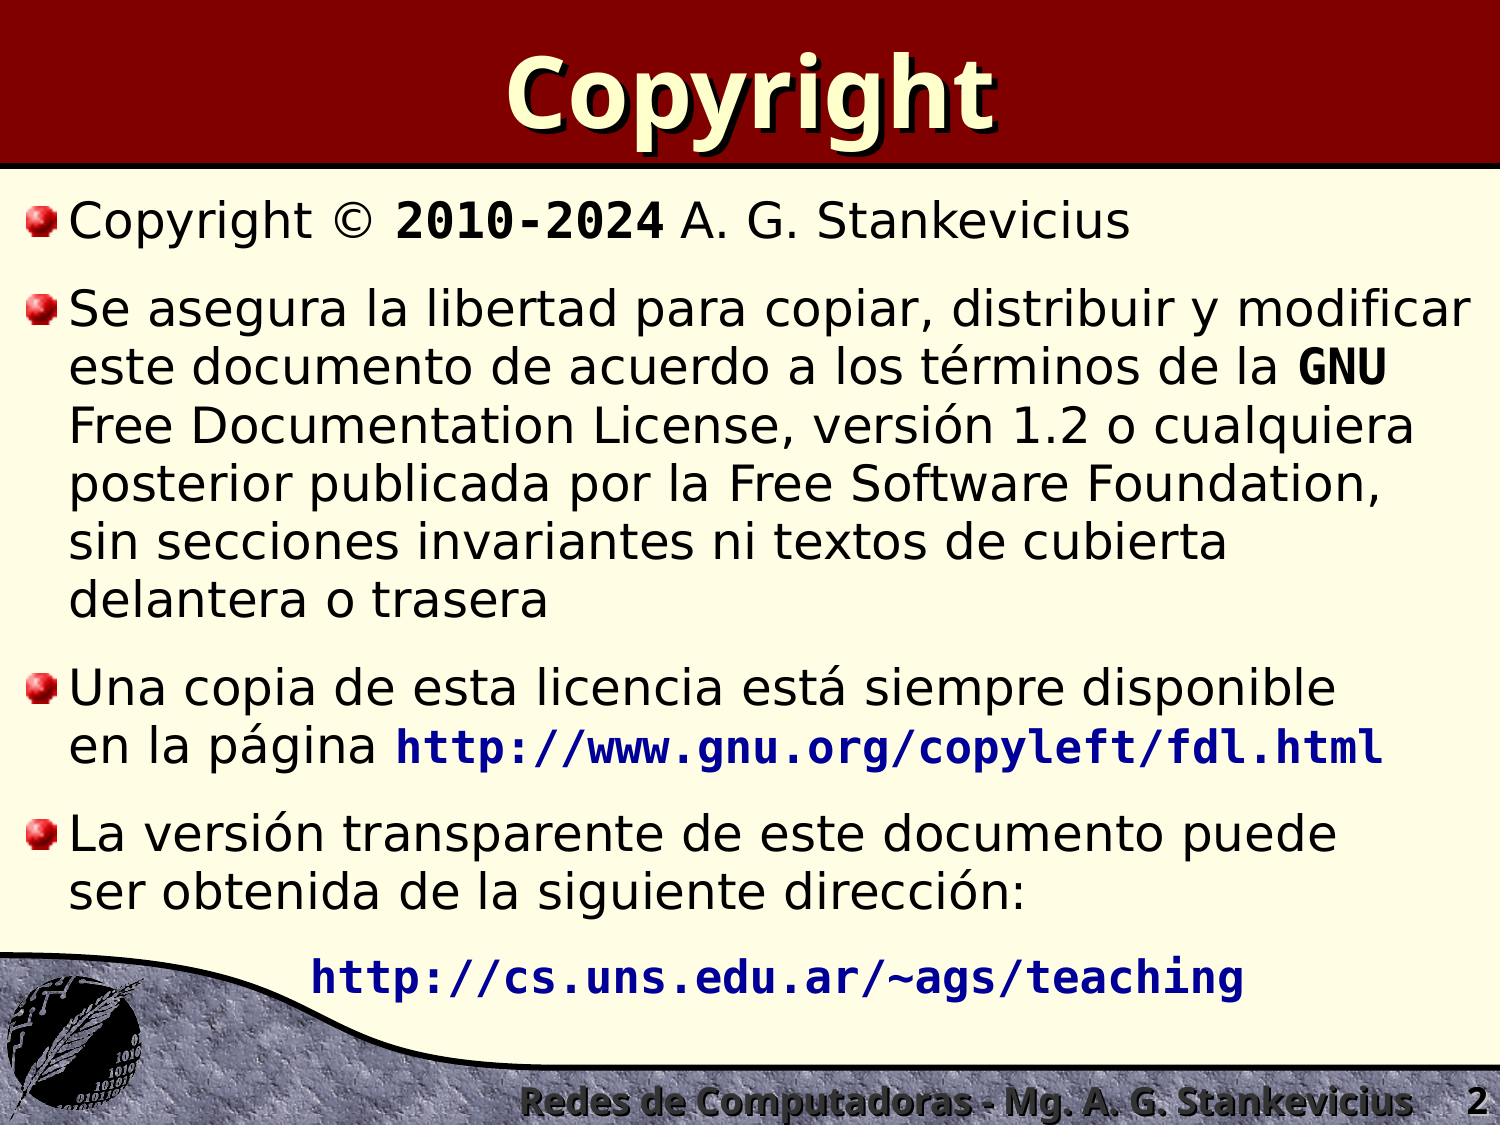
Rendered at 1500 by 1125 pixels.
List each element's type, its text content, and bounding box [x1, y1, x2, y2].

title Copyright [15, 5, 1485, 160]
picture [0, 959, 1500, 1125]
picture [790, 1100, 795, 1110]
picture [1047, 1100, 1054, 1110]
list Copyright © 2010-2024 A. G. Stankevicius Se asegura la libertad para copiar, distribuir y modificar este documento de acuerdo a los términos de la GNU Free Documentation License, versión 1.2 o cualquiera posterior publicada por la Free Software Foundation, sin secciones invariantes ni textos de cubierta delantera o trasera Una copia de esta licencia está siempre disponible en la página http://www.gnu.org/copyleft/fdl.html La versión transparente de este documento puede ser obtenida de la siguiente dirección: http://cs.uns.edu.ar/~ags/teaching [11, 192, 1486, 1016]
